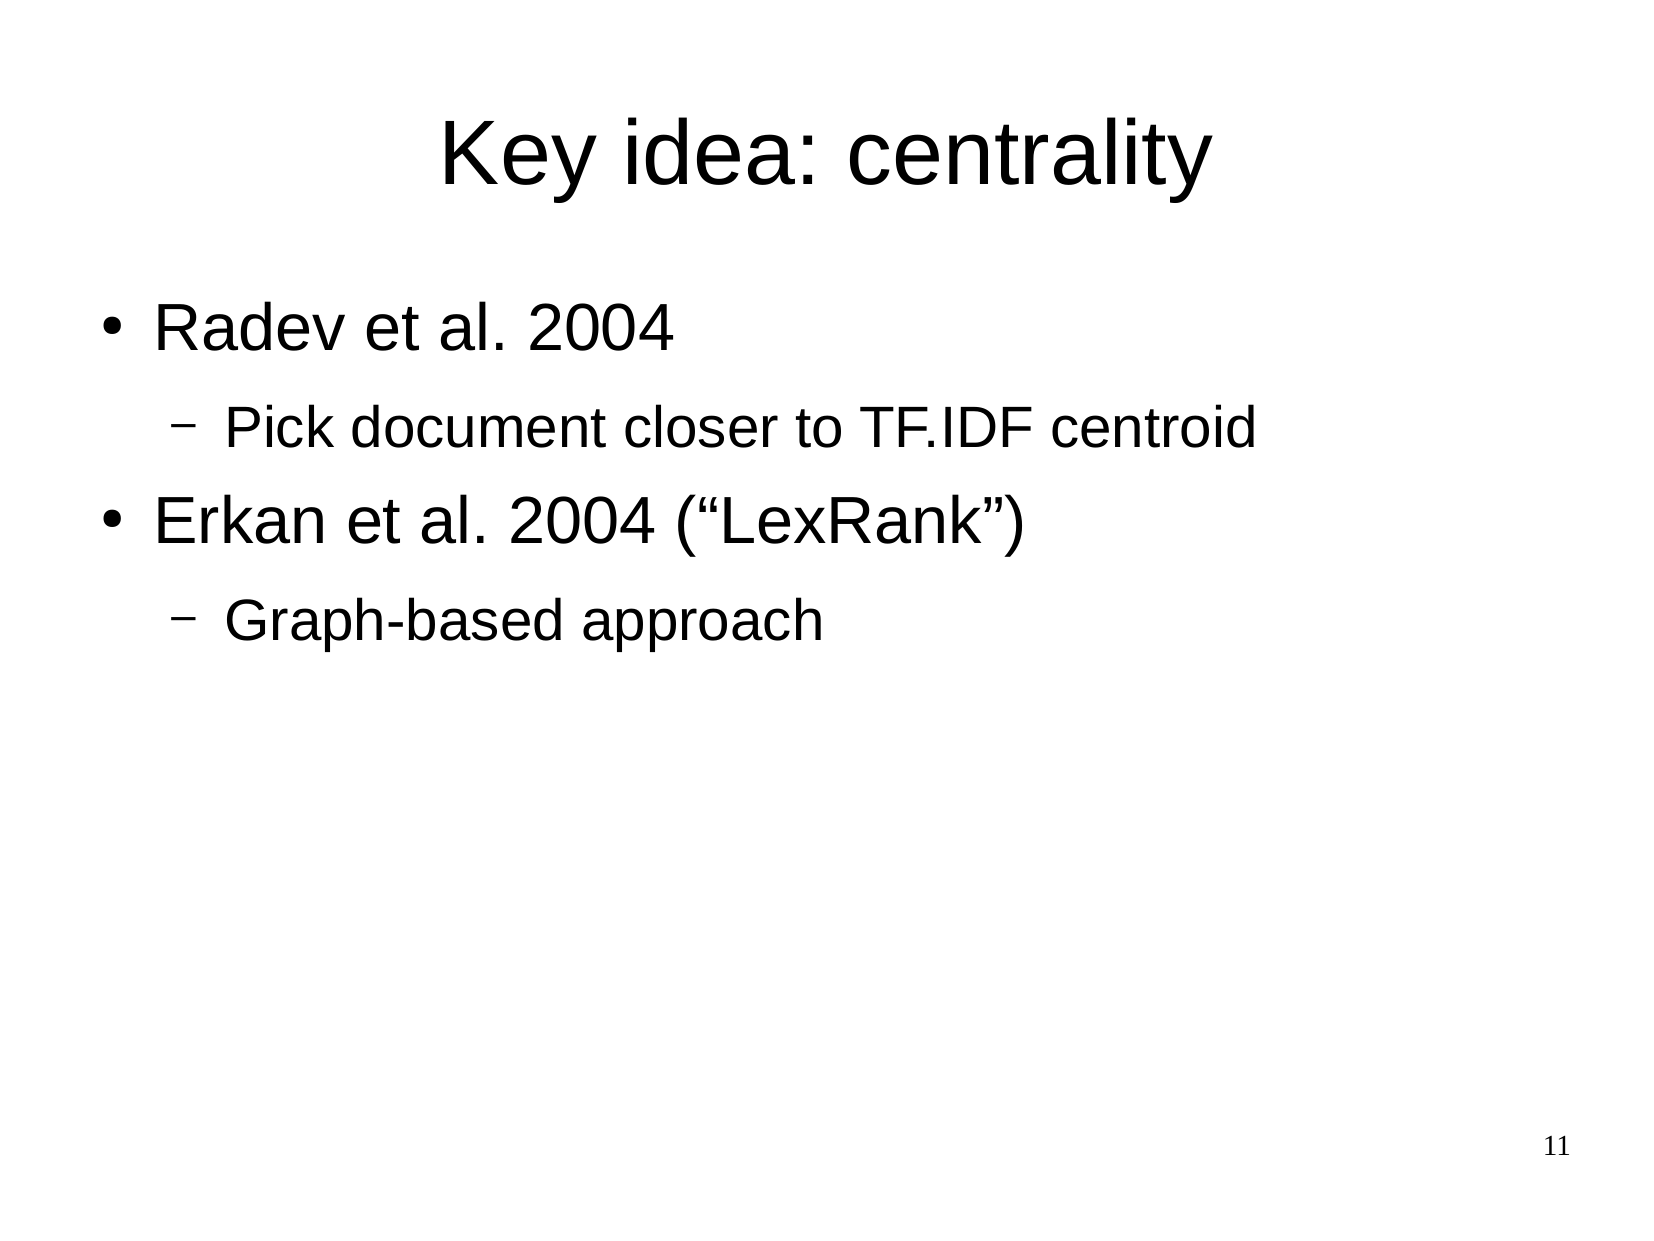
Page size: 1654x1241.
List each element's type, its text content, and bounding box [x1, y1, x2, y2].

title Key idea: centrality [82, 49, 1571, 257]
list Radev et al. 2004 Pick document closer to TF.IDF centroid Erkan et al. 2004 (“LexRank”) Graph-based approach [82, 290, 1571, 1010]
